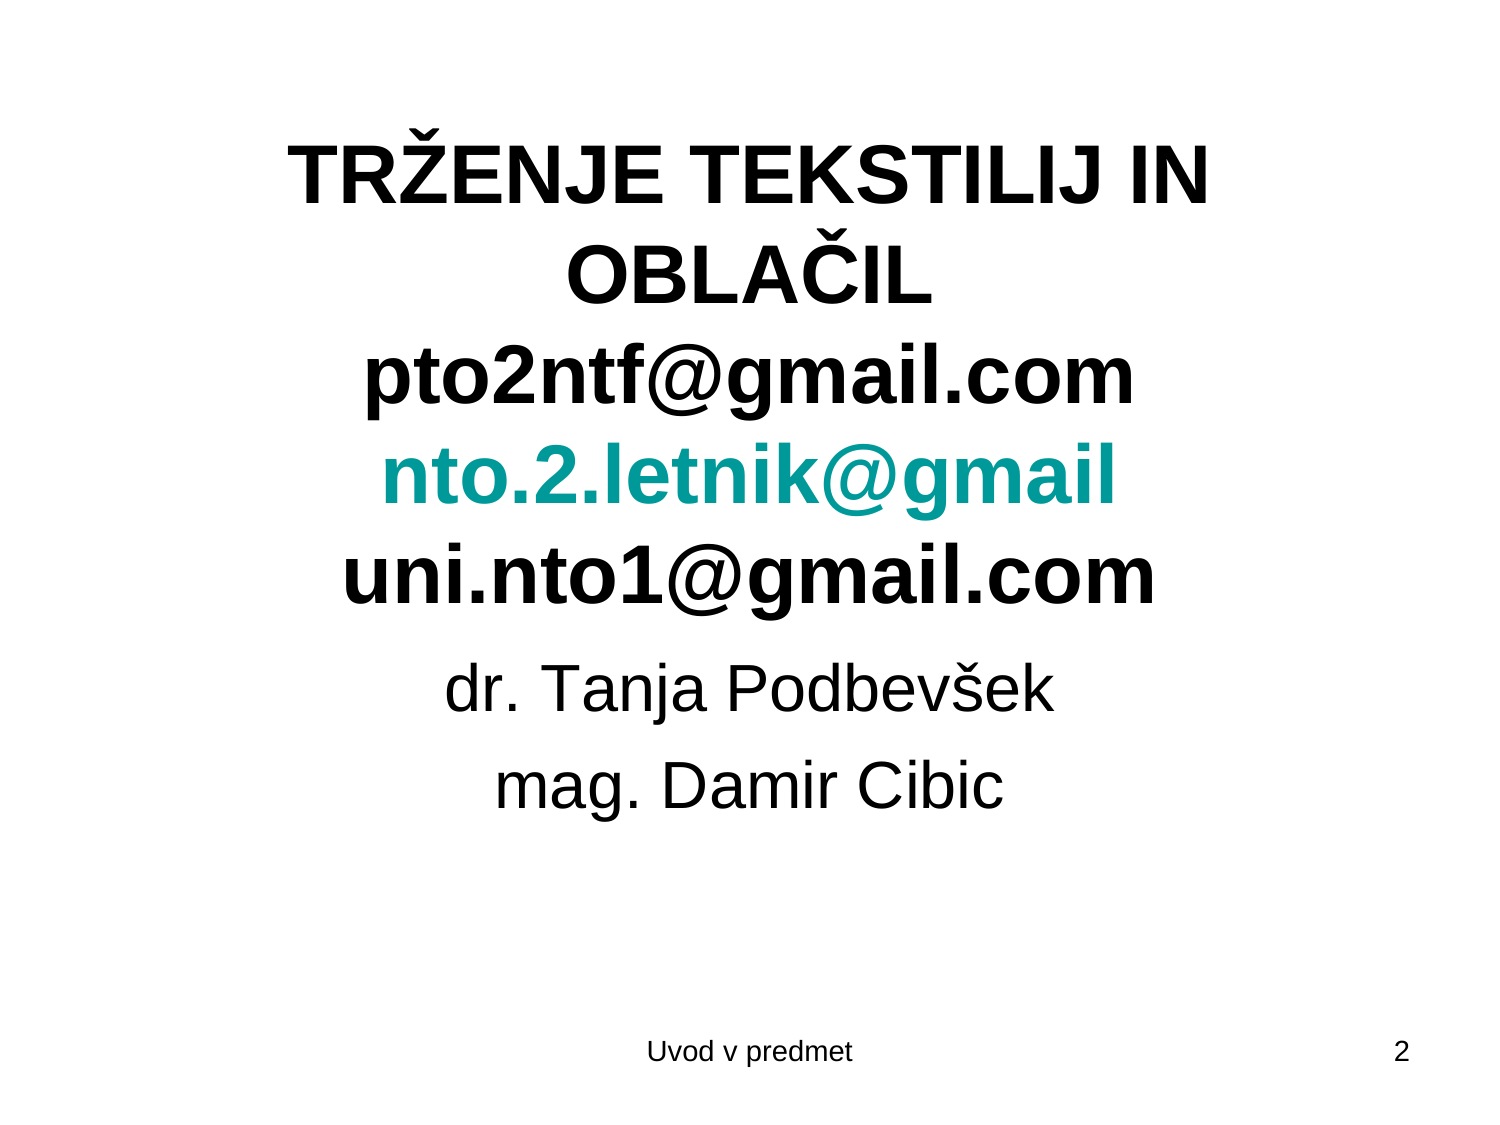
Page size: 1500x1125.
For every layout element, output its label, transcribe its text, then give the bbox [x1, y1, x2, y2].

text_box dr. Tanja Podbevšek mag. Damir Cibic [225, 637, 1276, 926]
title TRŽENJE TEKSTILIJ IN OBLAČIL pto2ntf@gmail.com nto.2.letnik@gmail uni.nto1@gmail.com [112, 12, 1388, 928]
text_box Uvod v predmet [512, 1024, 988, 1103]
text_box <number> [1074, 1024, 1426, 1103]
